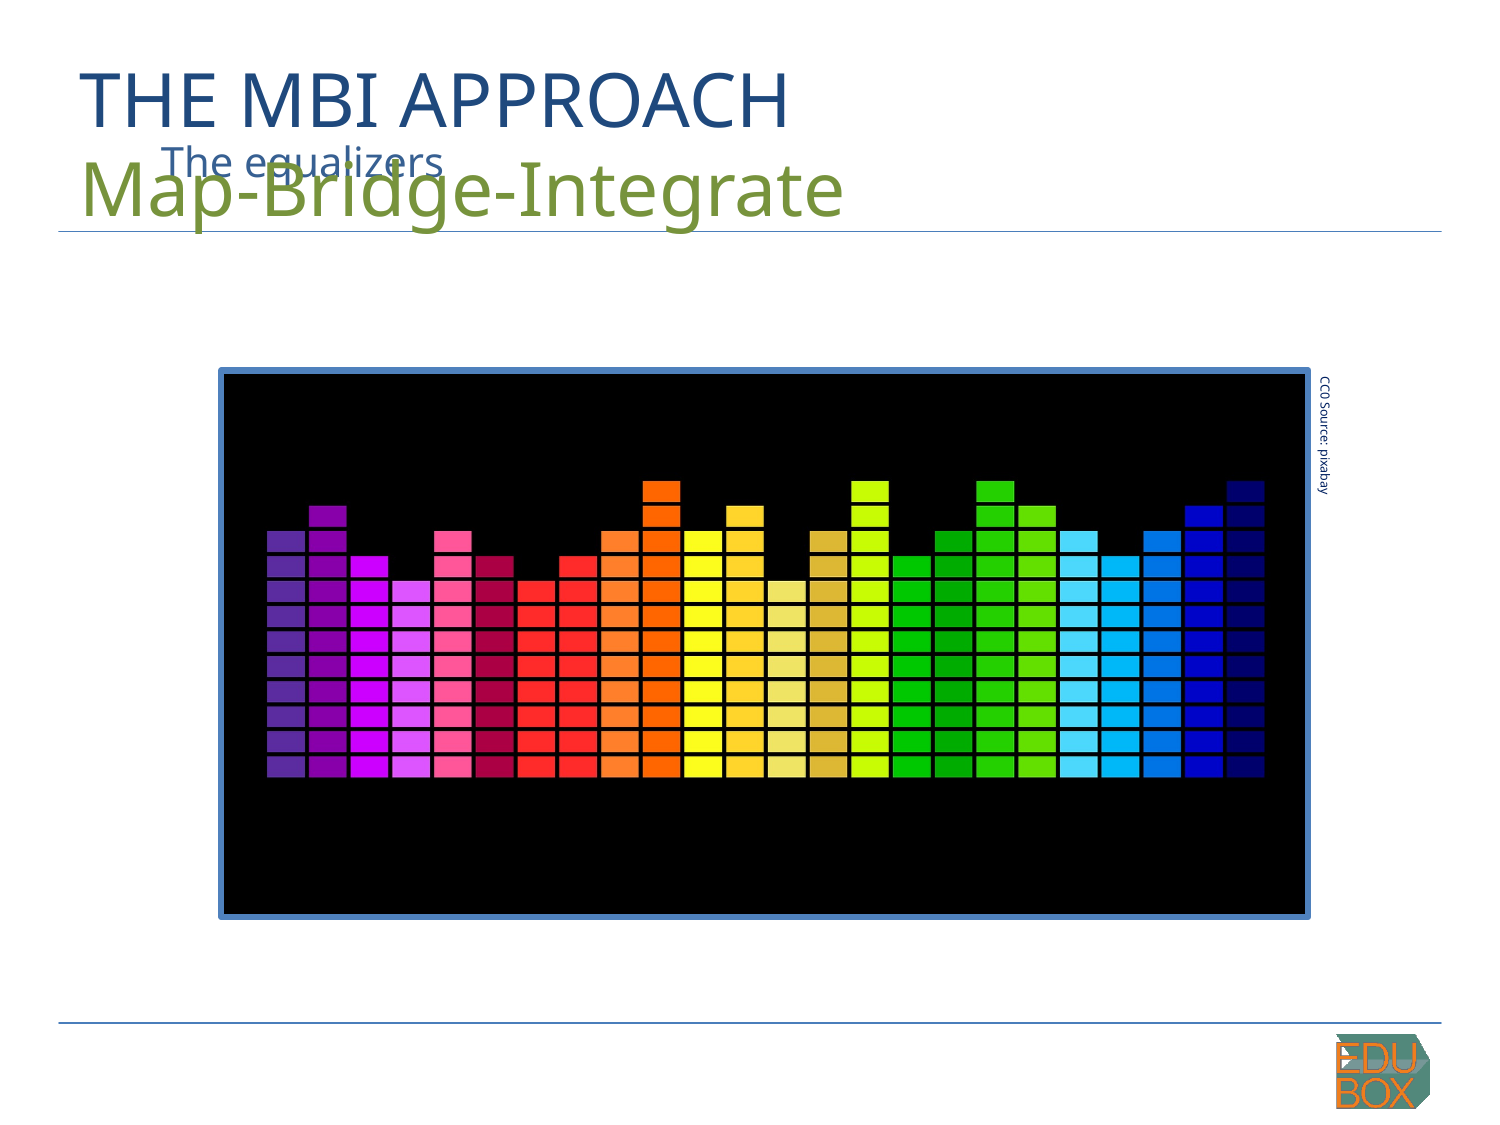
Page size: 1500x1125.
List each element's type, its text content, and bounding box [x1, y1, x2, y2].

text_box THE MBI APPROACH [64, 42, 1388, 127]
picture [1328, 1028, 1437, 1114]
list The equalizers [75, 255, 1426, 1005]
text_box CC0 Source: pixabay [1308, 361, 1341, 735]
text_box Map-Bridge-Integrate [64, 127, 1471, 247]
